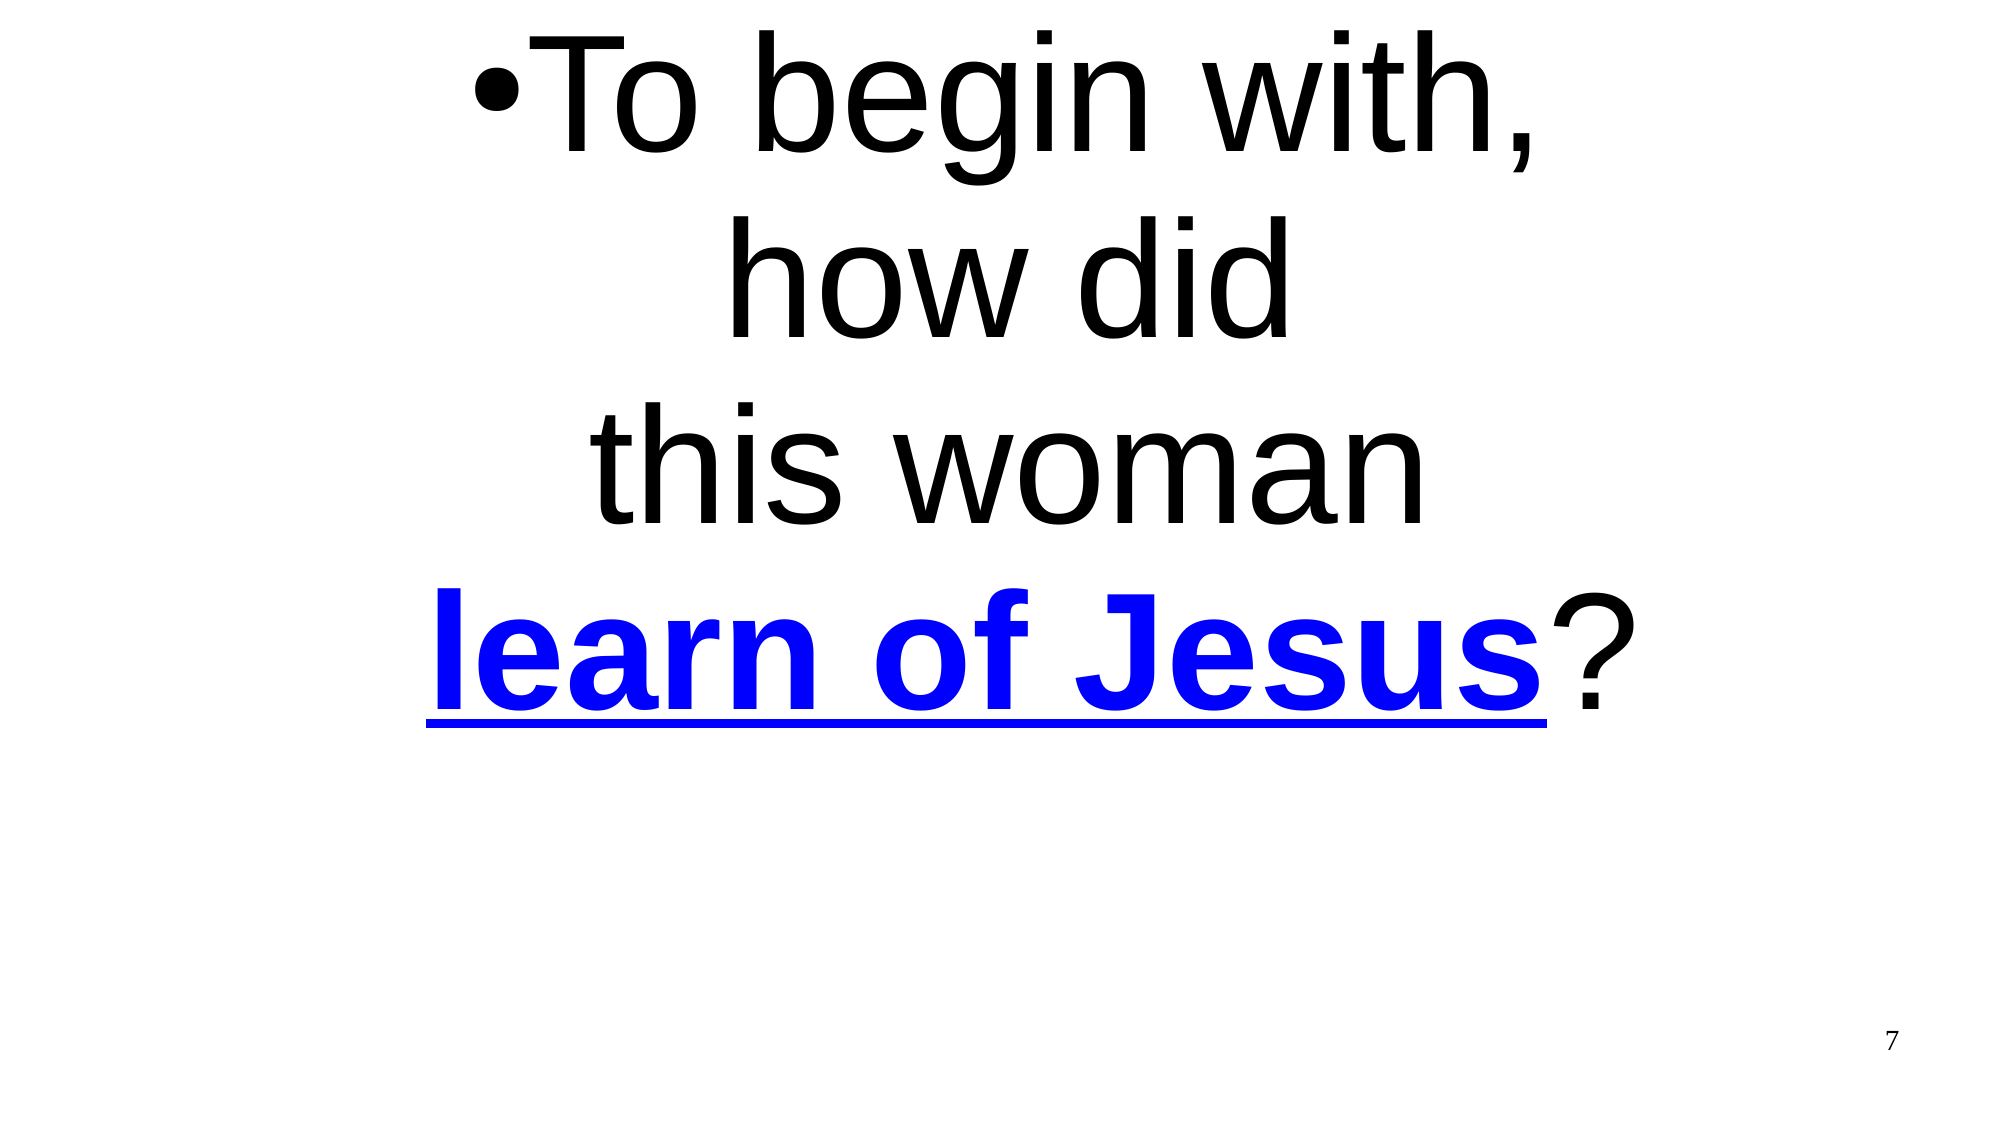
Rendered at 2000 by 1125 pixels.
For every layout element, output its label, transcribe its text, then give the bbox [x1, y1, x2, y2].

list To begin with, how did this woman learn of Jesus? [0, 0, 1996, 1123]
